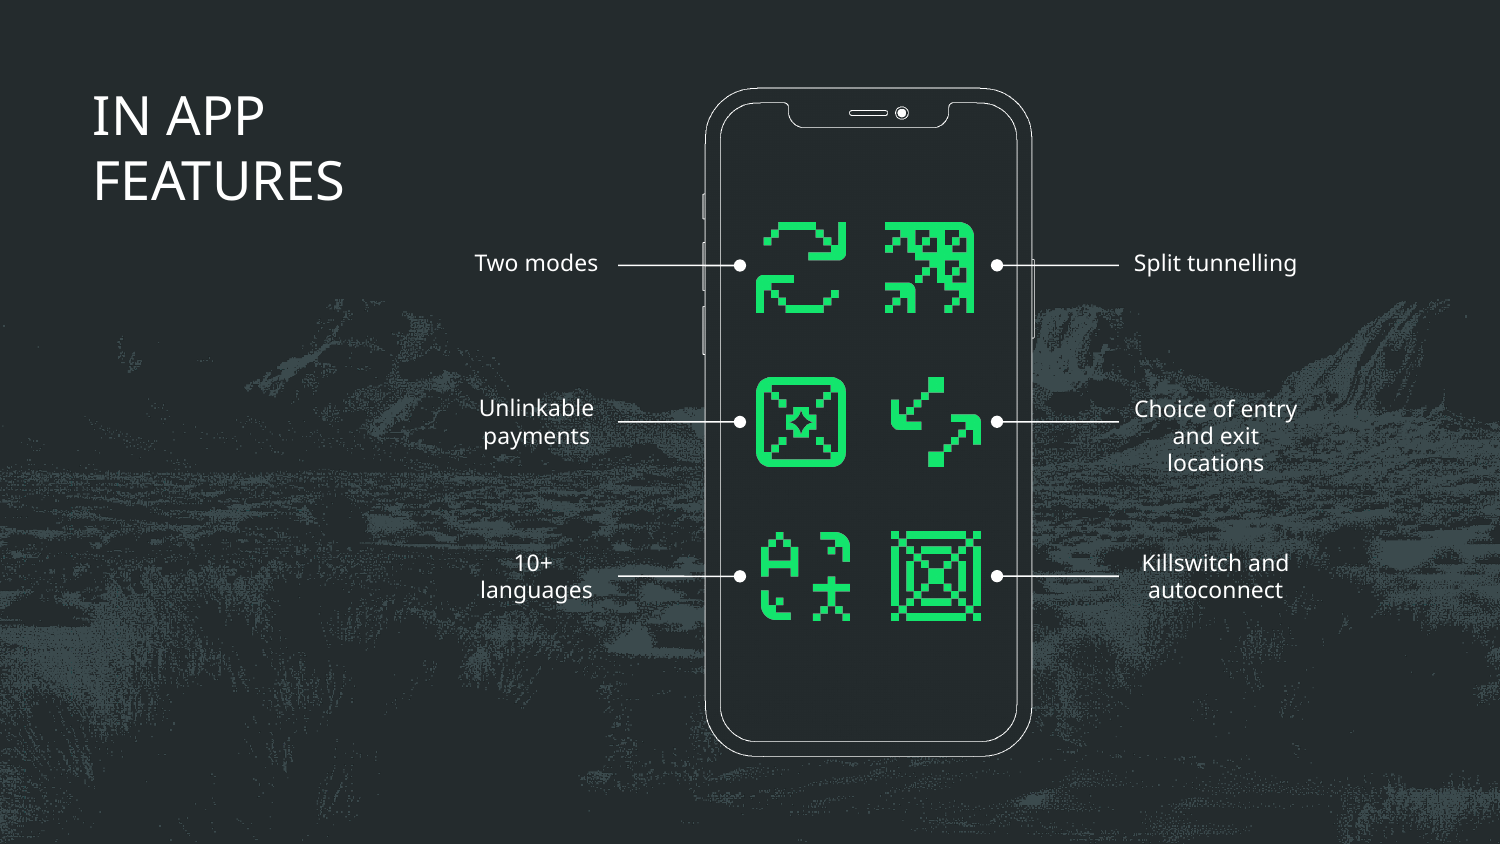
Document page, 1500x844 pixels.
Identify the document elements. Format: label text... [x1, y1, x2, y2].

text_box 10+ languages [462, 548, 611, 604]
picture [0, 87, 1500, 844]
text_box Choice of entry and exit locations [1124, 394, 1308, 477]
text_box Killswitch and autoconnect [1115, 548, 1316, 604]
text_box Split tunnelling [1115, 248, 1316, 277]
text_box IN APP FEATURES [92, 81, 507, 212]
text_box Two modes [465, 248, 608, 277]
text_box Unlinkable payments [472, 394, 601, 449]
